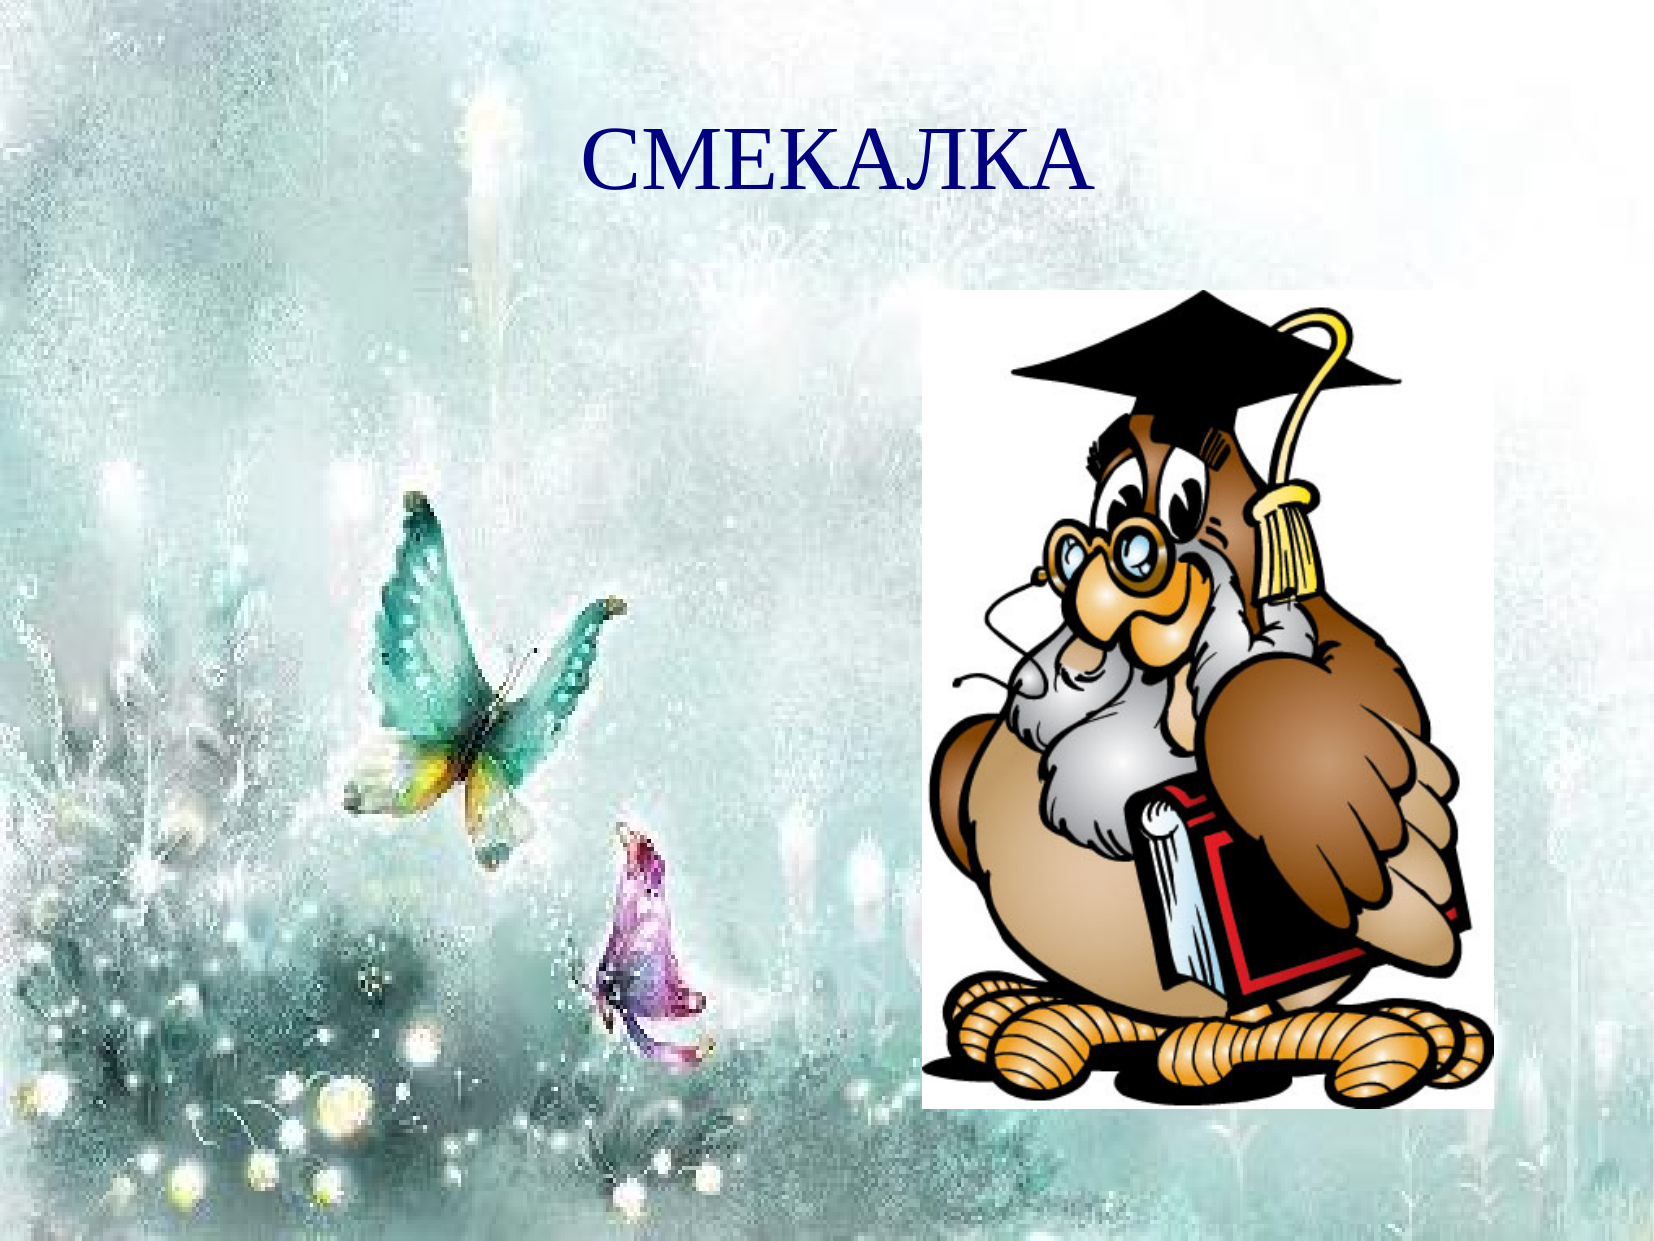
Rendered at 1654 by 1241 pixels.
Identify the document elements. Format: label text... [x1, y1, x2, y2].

title СМЕКАЛКА [82, 55, 1571, 263]
picture [0, 0, 1654, 1241]
